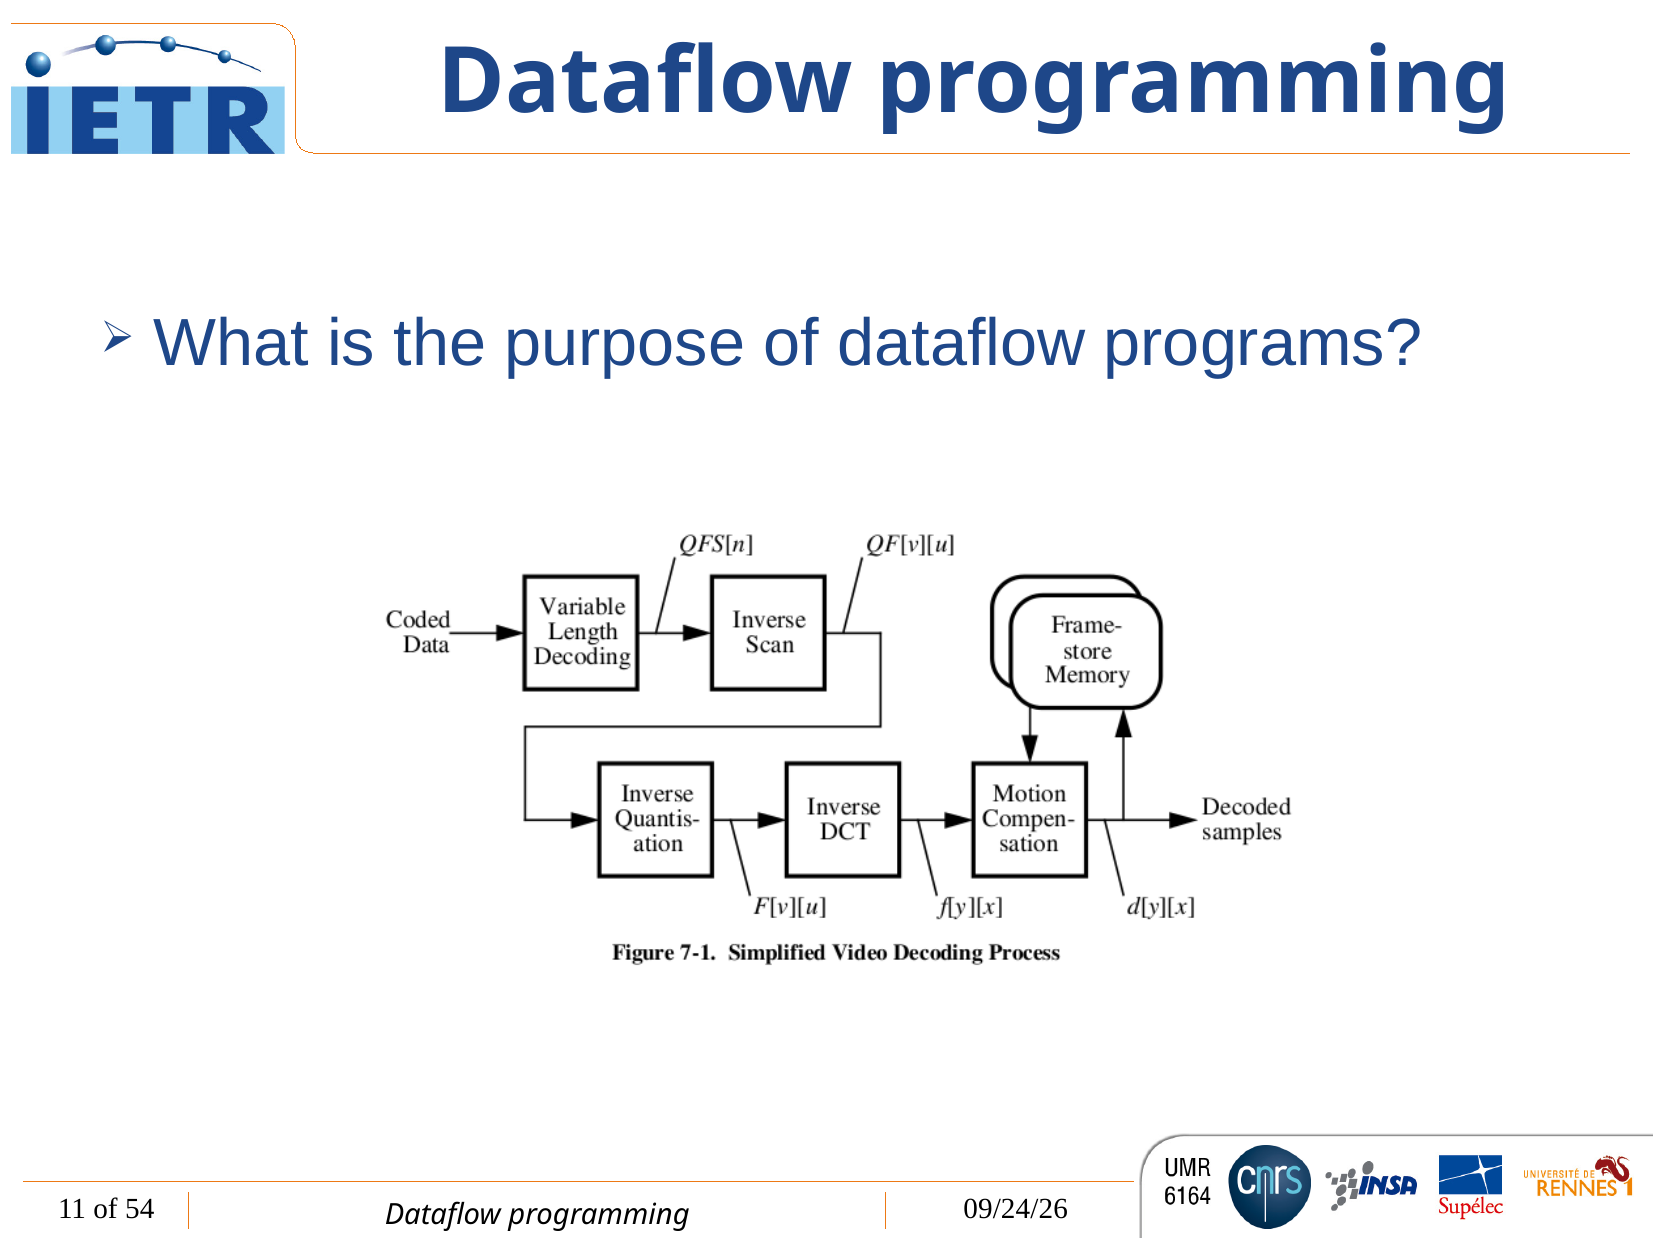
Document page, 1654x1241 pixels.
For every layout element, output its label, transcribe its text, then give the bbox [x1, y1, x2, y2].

picture [11, 35, 285, 154]
list What is the purpose of dataflow programs? [82, 212, 1619, 1032]
title Dataflow programming [295, 0, 1654, 154]
picture [1139, 1133, 1653, 1238]
